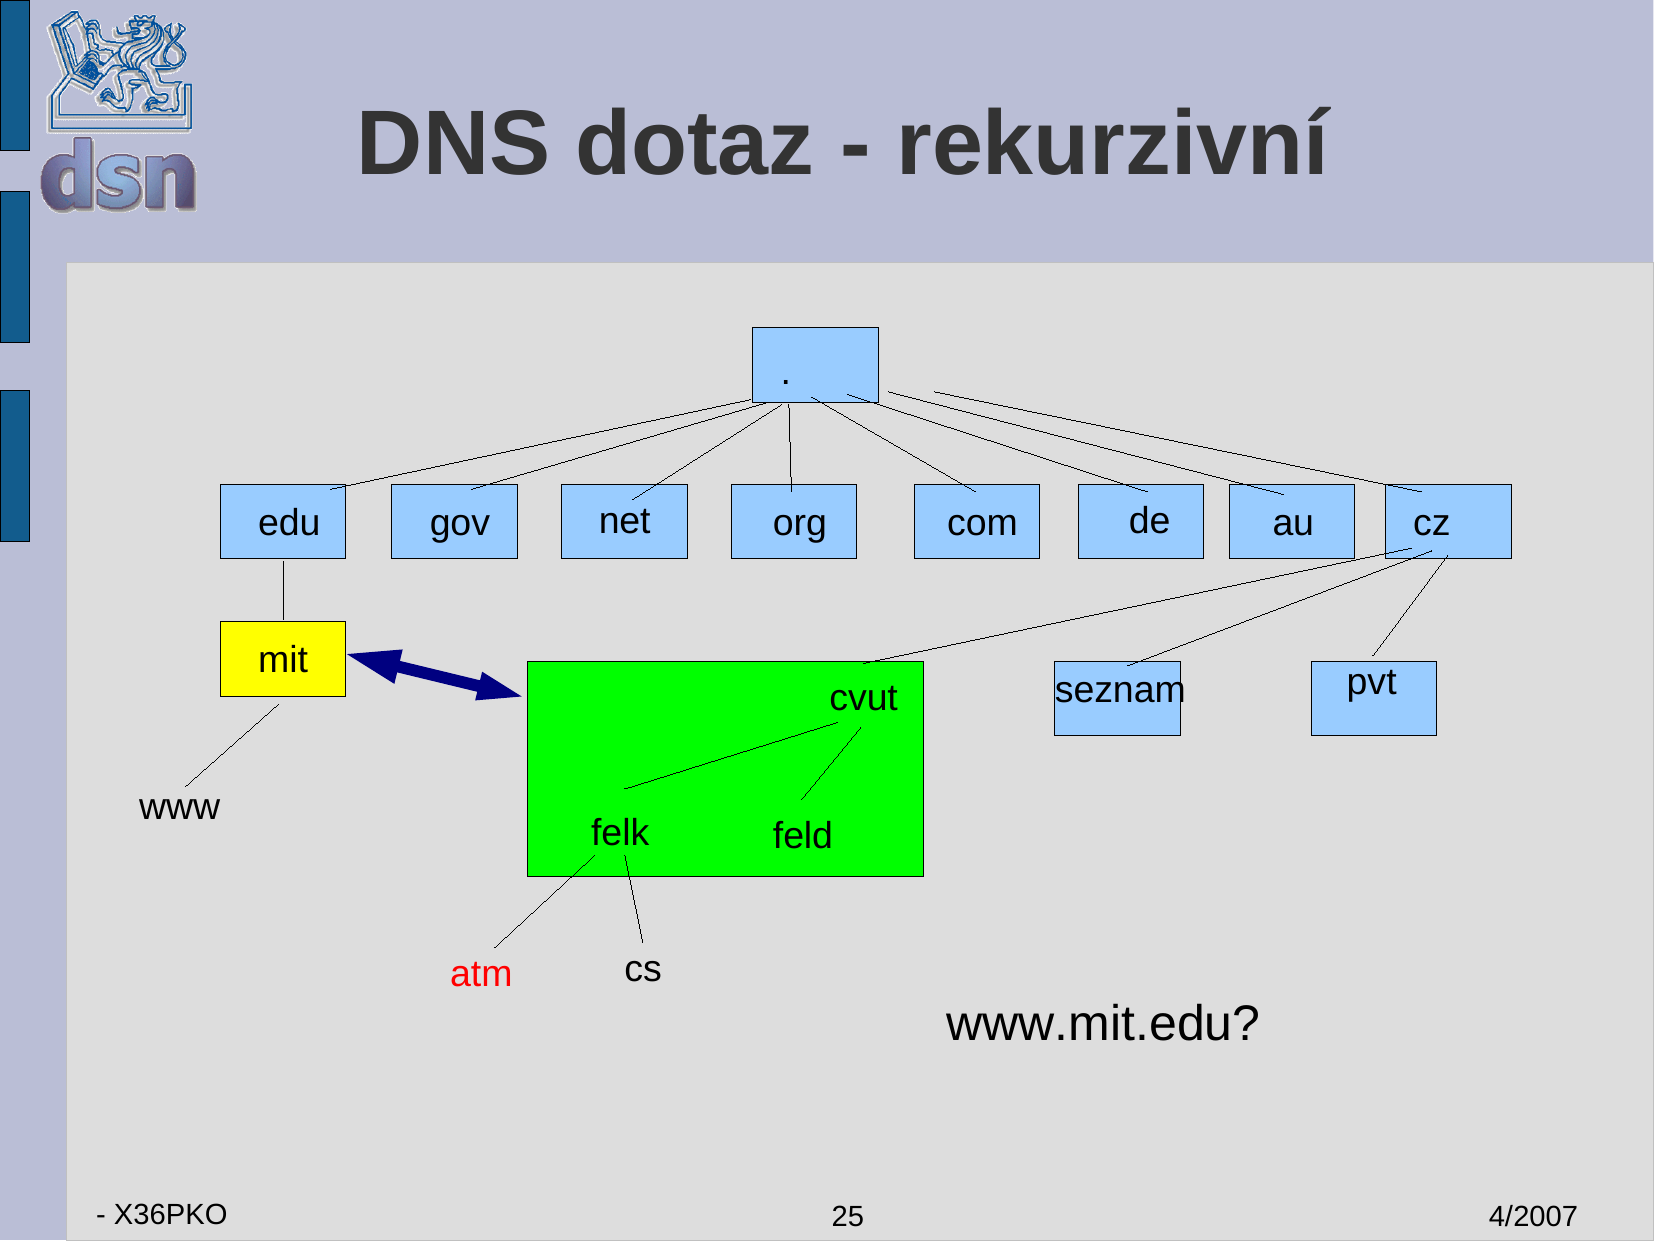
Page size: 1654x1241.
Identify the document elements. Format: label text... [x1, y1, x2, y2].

title DNS dotaz - rekurzivní [210, 39, 1478, 247]
text_box . [765, 343, 807, 401]
text_box de [1114, 491, 1186, 549]
text_box com [932, 494, 1033, 552]
text_box [1385, 484, 1512, 559]
text_box seznam [1039, 660, 1201, 718]
text_box [1229, 484, 1355, 559]
text_box [1078, 484, 1204, 559]
text_box [220, 484, 346, 559]
text_box [391, 484, 518, 559]
text_box cvut [814, 668, 913, 726]
text_box felk [576, 804, 665, 862]
text_box [527, 661, 924, 877]
text_box www.mit.edu? [932, 987, 1276, 1059]
text_box [561, 484, 688, 559]
text_box org [758, 494, 842, 552]
text_box [752, 327, 879, 403]
text_box cz [1398, 494, 1466, 552]
text_box cs [609, 940, 677, 997]
text_box mit [220, 621, 346, 697]
text_box atm [435, 945, 528, 1002]
text_box feld [758, 806, 849, 864]
picture [10, 10, 223, 230]
text_box net [583, 491, 666, 549]
text_box au [1257, 494, 1329, 552]
text_box www [124, 778, 233, 836]
text_box [1311, 661, 1437, 736]
text_box [731, 484, 857, 559]
text_box edu [243, 494, 336, 552]
text_box pvt [1331, 653, 1412, 711]
text_box gov [414, 494, 505, 552]
text_box [1054, 718, 1181, 736]
text_box [914, 484, 1040, 559]
